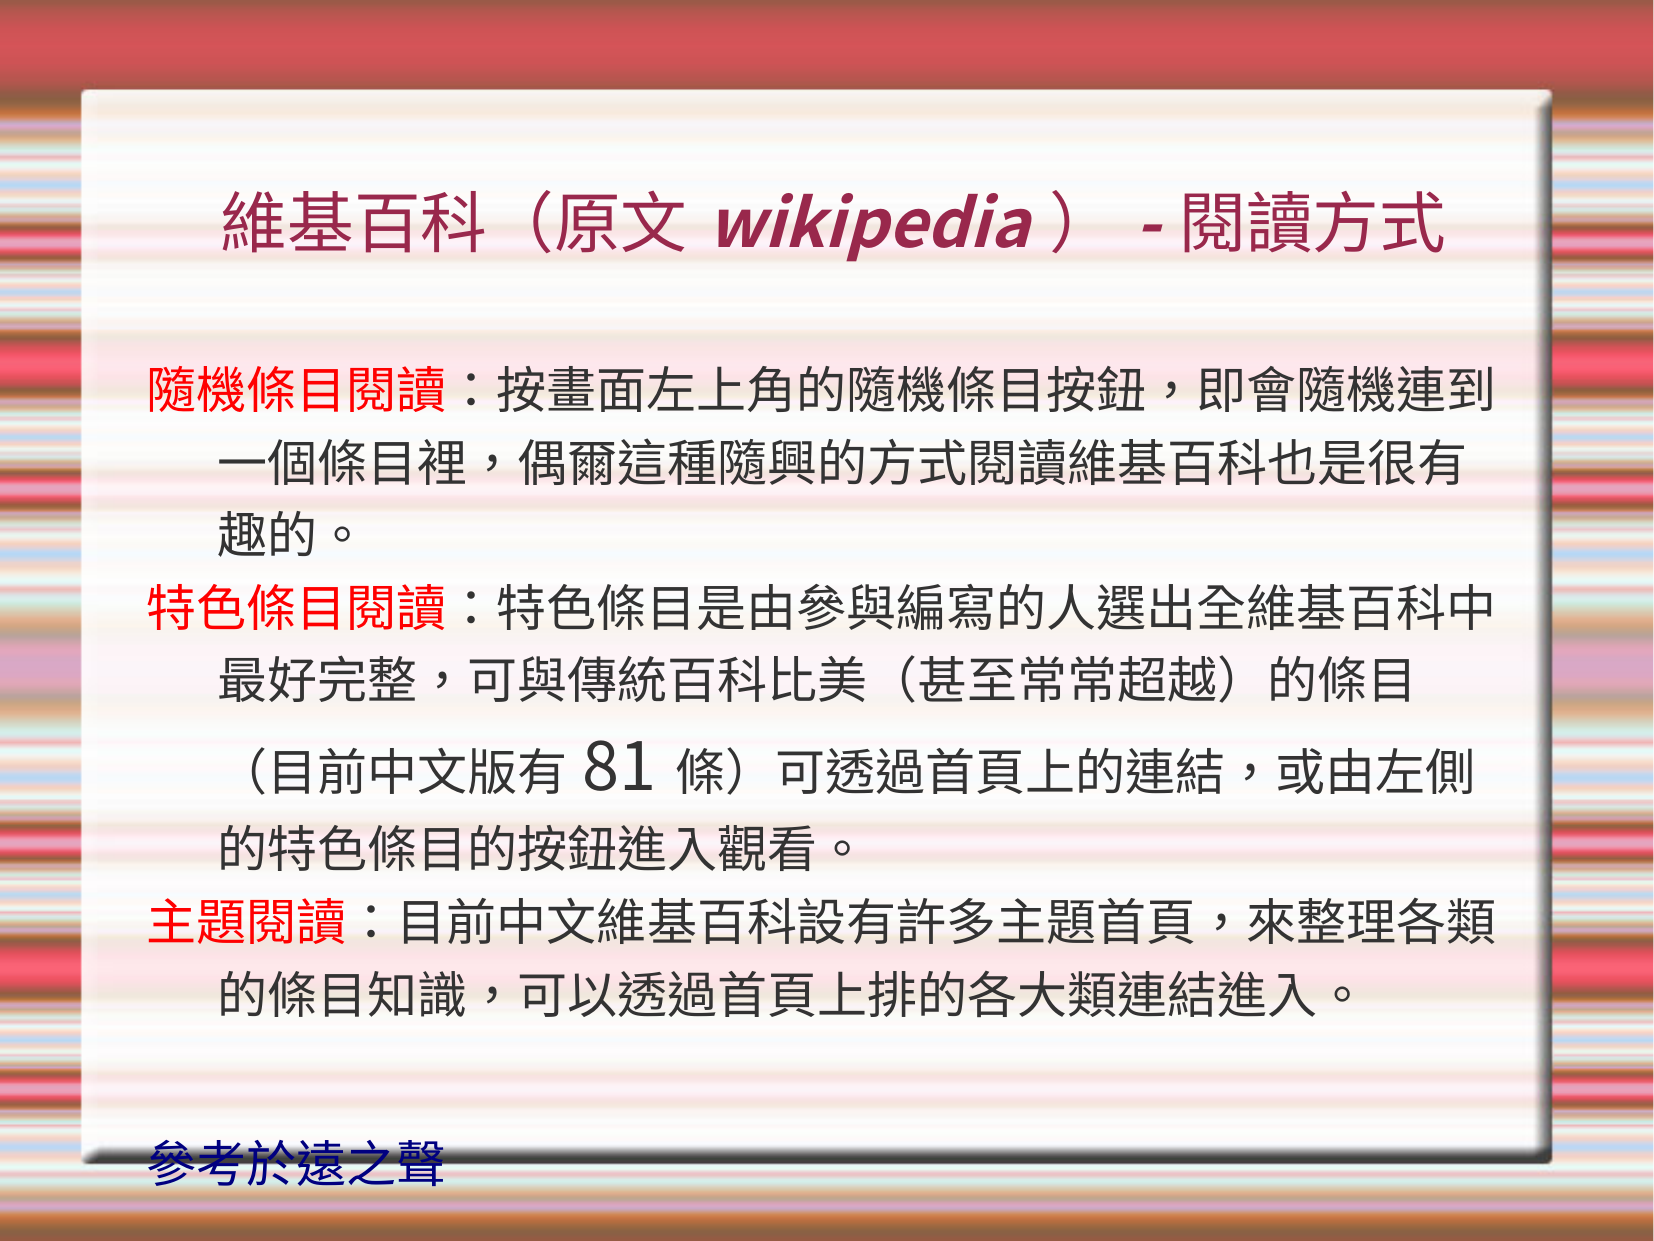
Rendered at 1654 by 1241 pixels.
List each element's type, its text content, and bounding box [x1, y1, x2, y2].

picture [0, 0, 1654, 1241]
title 維基百科（原文wikipedia）-閱讀方式 [121, 114, 1534, 322]
list 隨機條目閱讀：按畫面左上角的隨機條目按鈕，即會隨機連到一個條目裡，偶爾這種隨興的方式閱讀維基百科也是很有趣的。 特色條目閱讀：特色條目是由參與編寫的人選出全維基百科中最好完整，可與傳統百科比美（甚至常常超越）的條目（目前中文版有81條）可透過首頁上的連結，或由左側的特色條目的按鈕進入觀看。 主題閱讀：目前中文維基百科設有許多主題首頁，來整理各類的條目知識，可以透過首頁上排的各大類連結進入。 參考於遠之聲 [134, 350, 1516, 1133]
